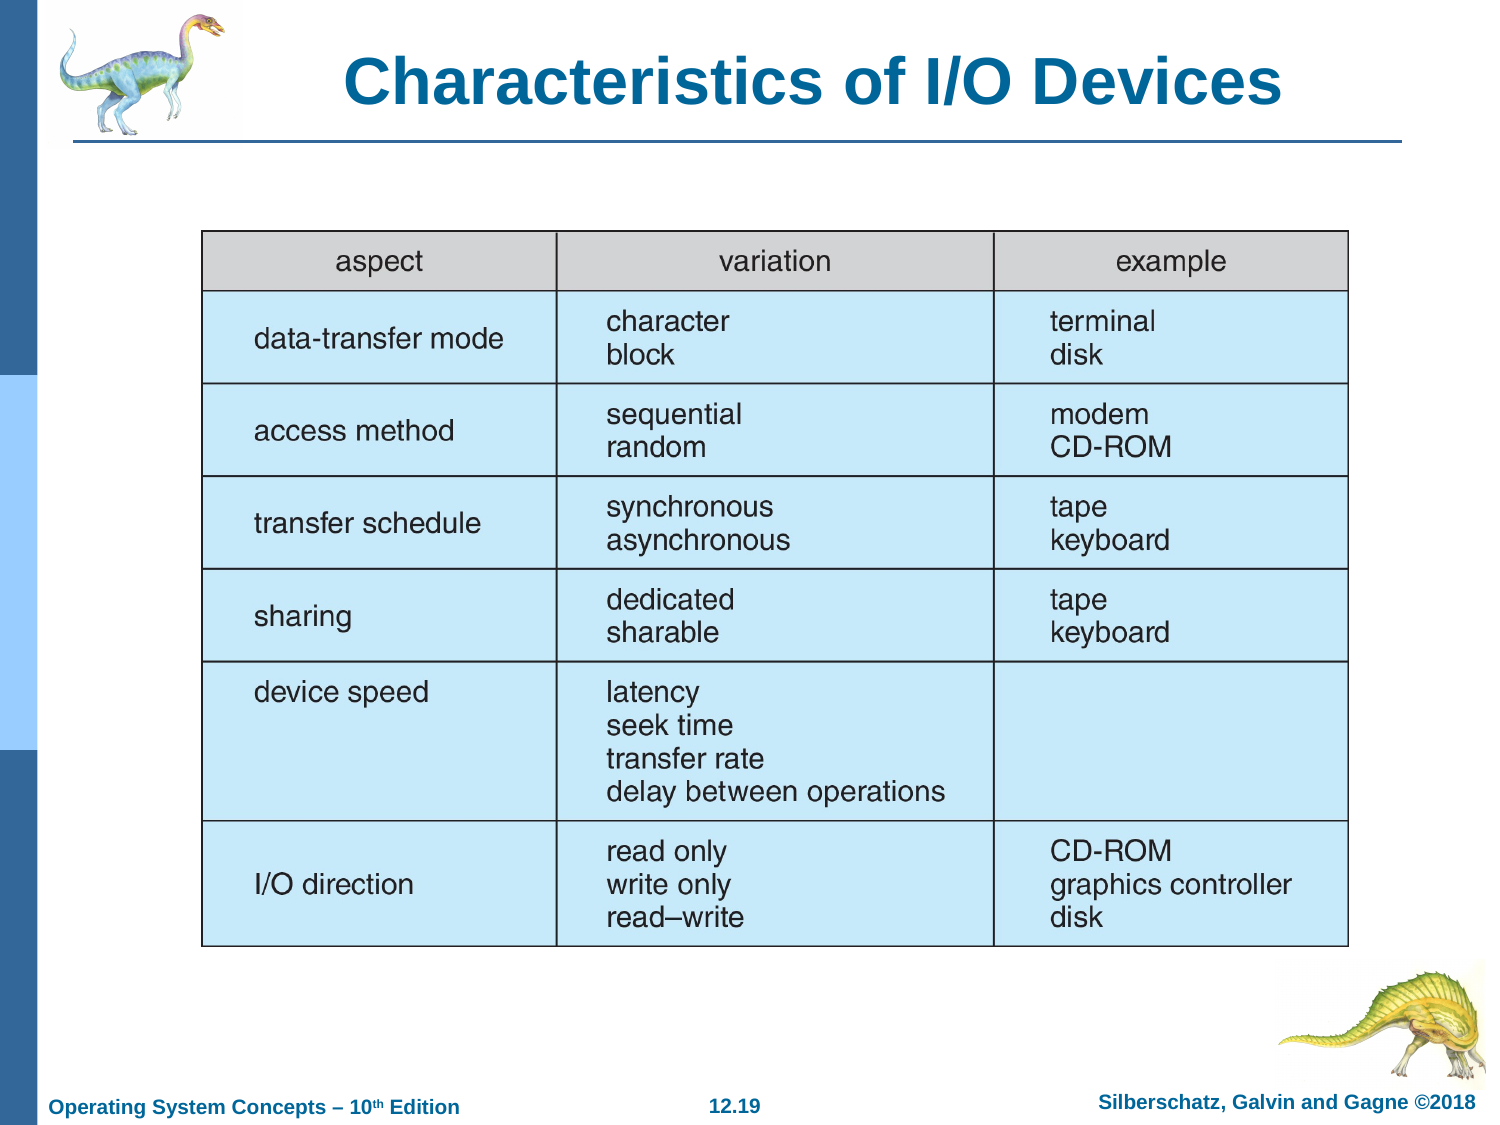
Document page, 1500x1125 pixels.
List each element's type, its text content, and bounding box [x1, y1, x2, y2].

picture [1415, 1094, 1423, 1099]
picture [1275, 959, 1486, 1090]
title Characteristics of I/O Devices [176, 26, 1452, 125]
picture [46, 0, 243, 149]
picture [201, 230, 1349, 947]
